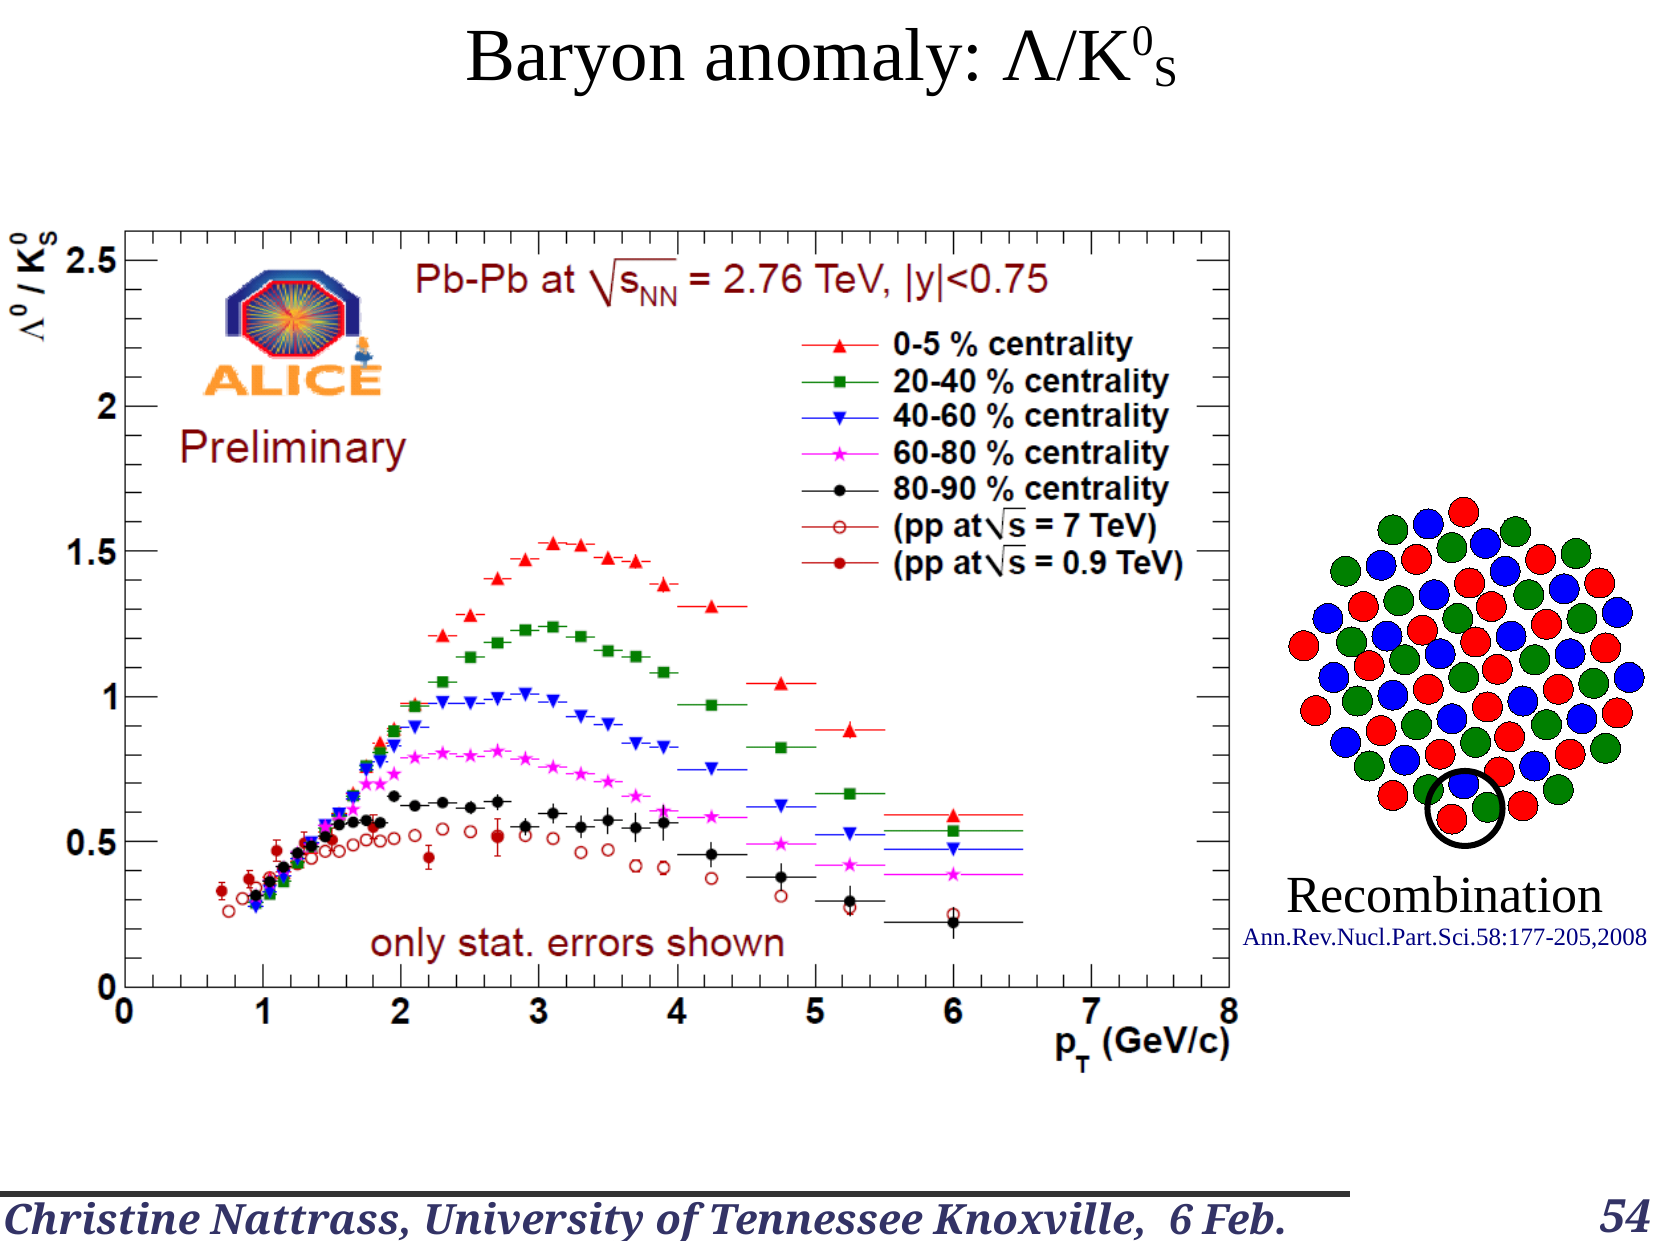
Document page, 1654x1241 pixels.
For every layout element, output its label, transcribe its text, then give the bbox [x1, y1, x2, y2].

text_box [1543, 774, 1574, 805]
text_box [1531, 609, 1562, 640]
text_box [1484, 756, 1515, 787]
text_box [1377, 514, 1408, 545]
text_box [1507, 685, 1538, 717]
text_box [1490, 556, 1521, 587]
text_box [1330, 556, 1361, 587]
text_box Recombination Ann.Rev.Nucl.Part.Sci.58:177-205,2008 [1182, 858, 1654, 959]
text_box [1602, 597, 1633, 628]
text_box [1413, 774, 1438, 804]
text_box [1500, 516, 1531, 547]
text_box [1348, 591, 1379, 622]
text_box [1383, 585, 1414, 616]
text_box [1389, 745, 1420, 776]
text_box [1454, 567, 1507, 622]
text_box [1448, 497, 1479, 528]
text_box [1602, 697, 1633, 728]
text_box [1330, 727, 1361, 758]
title Baryon anomaly: Λ/K0S [352, 8, 1329, 116]
text_box [1566, 603, 1597, 634]
text_box [1531, 709, 1562, 740]
text_box [1342, 685, 1373, 717]
text_box [1566, 703, 1597, 734]
text_box [1419, 579, 1450, 610]
text_box [1431, 783, 1444, 805]
text_box [1300, 695, 1331, 726]
text_box [1407, 615, 1456, 669]
text_box [1590, 632, 1621, 663]
text_box [1549, 573, 1580, 604]
text_box [1354, 750, 1385, 782]
text_box [1442, 603, 1491, 657]
text_box [1584, 567, 1615, 598]
text_box [1377, 780, 1408, 811]
text_box [1336, 626, 1385, 681]
text_box [1460, 727, 1491, 758]
text_box [1318, 662, 1349, 693]
text_box [1470, 528, 1501, 559]
text_box [1312, 603, 1343, 634]
text_box [1543, 674, 1574, 705]
text_box [1413, 674, 1444, 705]
text_box [1436, 532, 1467, 563]
text_box [1482, 654, 1513, 685]
text_box [1366, 550, 1397, 581]
text_box [1494, 721, 1525, 752]
text_box [1425, 739, 1456, 770]
text_box [1472, 691, 1503, 722]
text_box [1401, 544, 1432, 575]
text_box [1507, 790, 1539, 821]
text_box [1472, 792, 1499, 823]
picture [4, 224, 1242, 1077]
text_box [1555, 638, 1586, 669]
text_box [1377, 680, 1408, 711]
text_box [1525, 544, 1556, 575]
text_box [1436, 703, 1467, 734]
text_box [1590, 733, 1621, 764]
text_box [1519, 644, 1550, 675]
text_box [1436, 804, 1467, 835]
text_box [1413, 508, 1444, 539]
text_box [1578, 668, 1609, 699]
text_box [1288, 630, 1319, 661]
text_box [1496, 621, 1527, 652]
text_box [1371, 621, 1420, 675]
text_box [1401, 709, 1432, 740]
text_box [1448, 775, 1479, 799]
text_box [1561, 538, 1592, 569]
text_box [1513, 579, 1544, 610]
text_box [1555, 739, 1586, 770]
text_box [1519, 750, 1550, 782]
text_box [1448, 662, 1479, 693]
text_box [1614, 662, 1645, 693]
text_box [1366, 715, 1397, 746]
